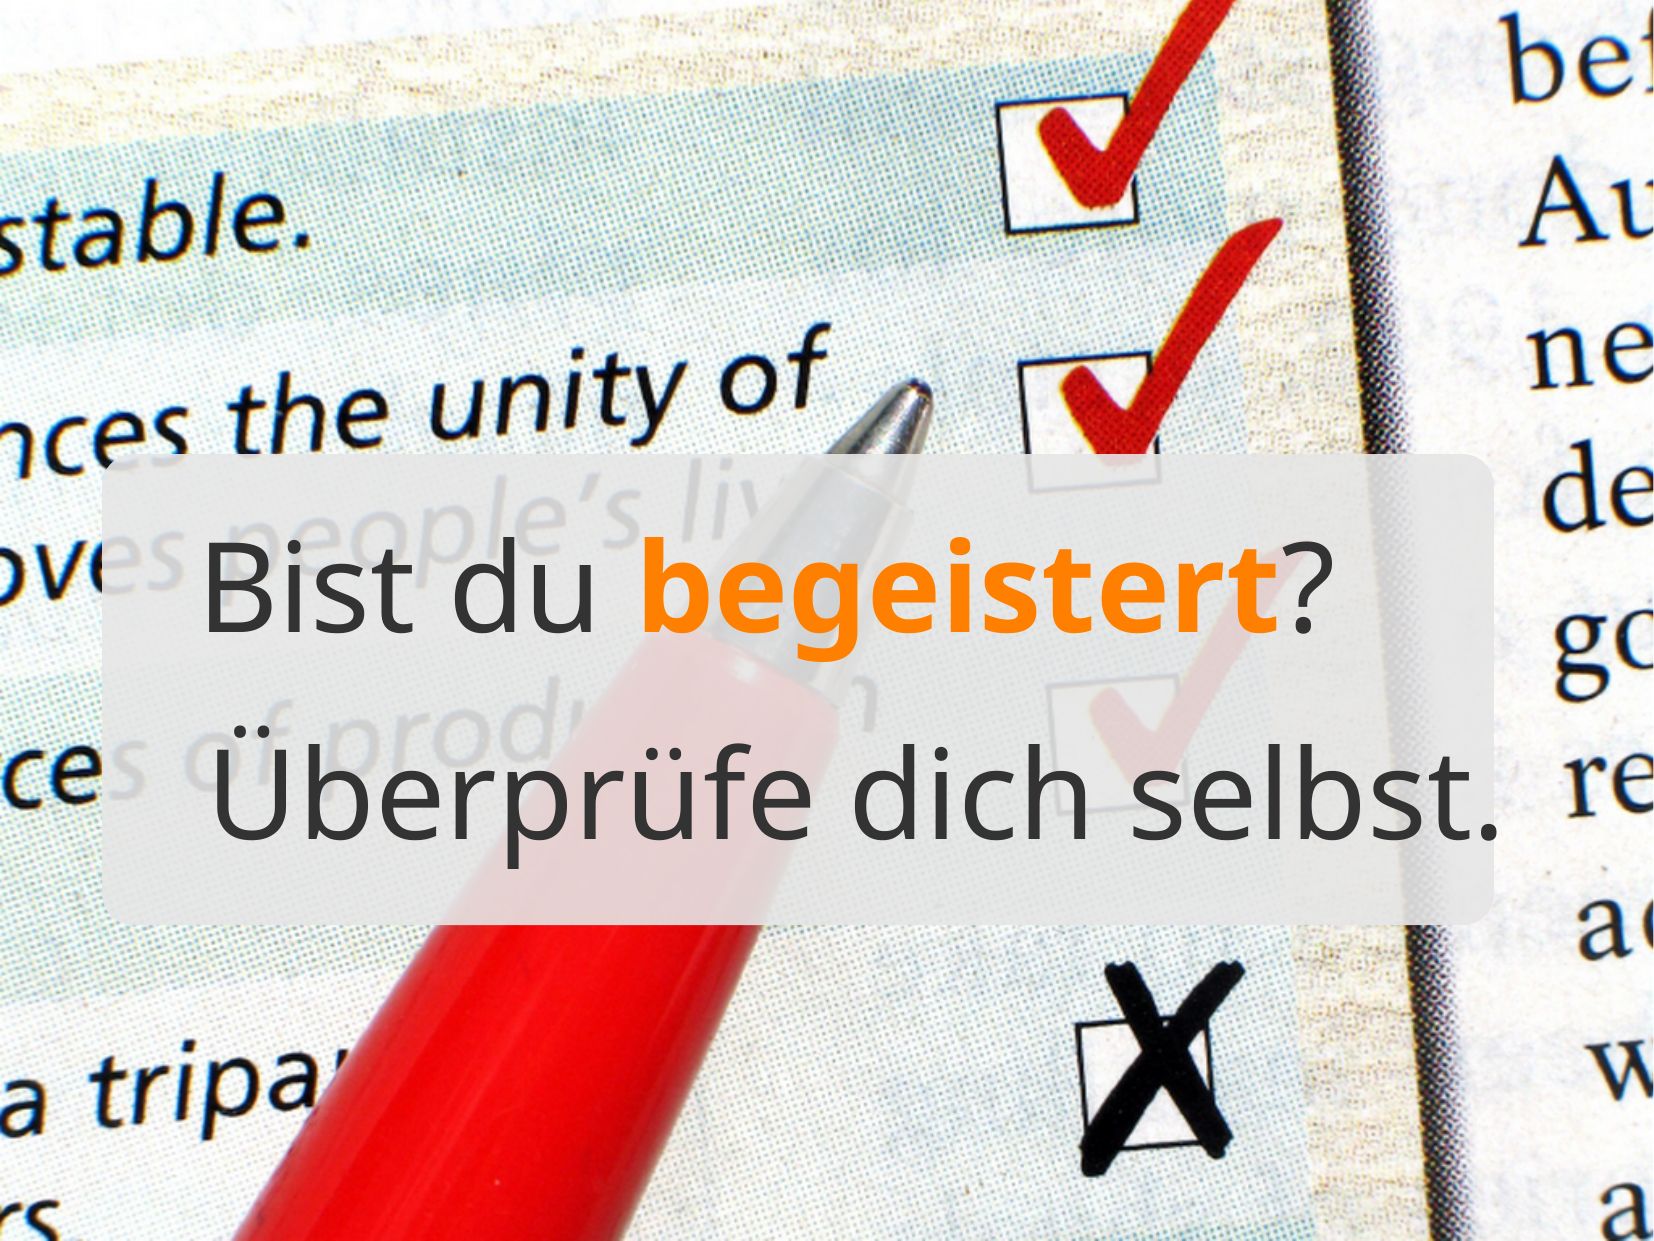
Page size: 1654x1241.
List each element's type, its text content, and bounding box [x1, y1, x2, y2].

picture [0, 0, 1654, 1241]
text_box Bist du begeistert? [197, 498, 1397, 650]
text_box [102, 454, 1494, 926]
text_box Überprüfe dich selbst. [206, 705, 1414, 857]
